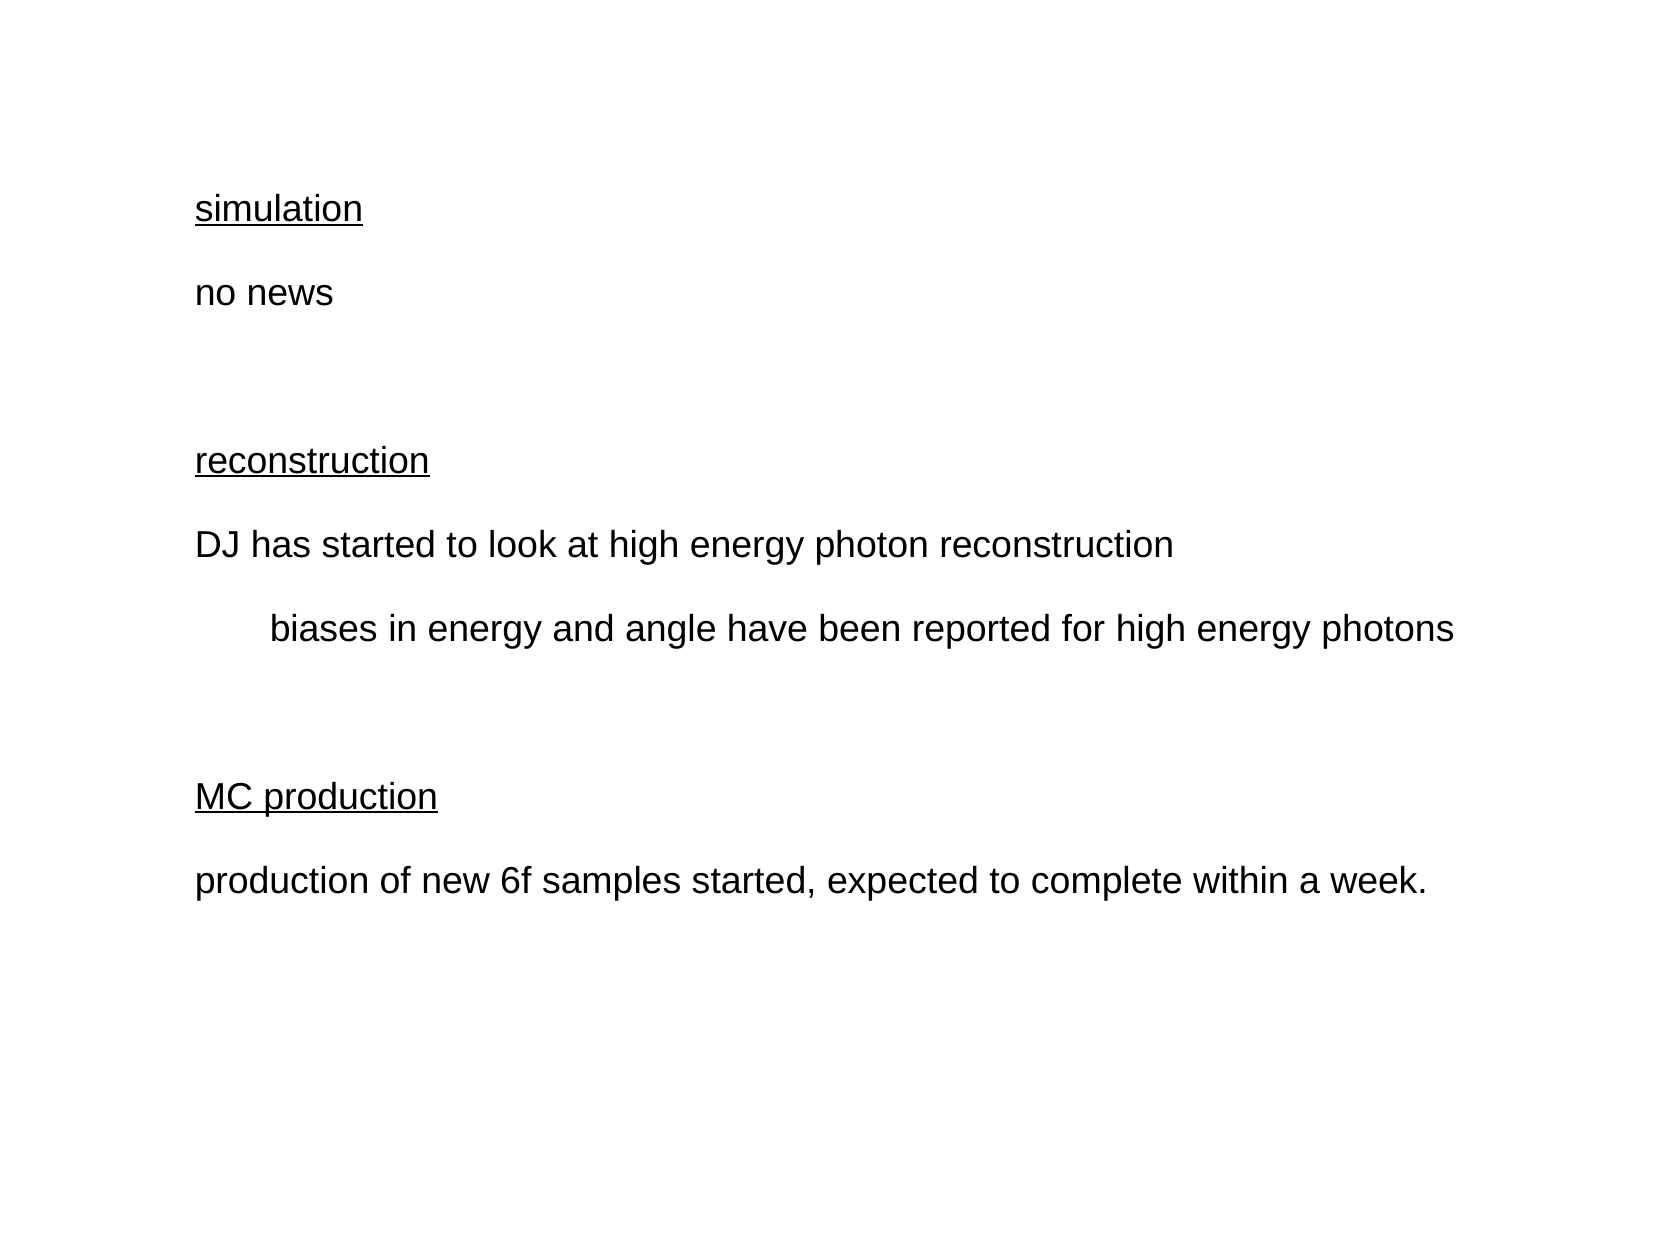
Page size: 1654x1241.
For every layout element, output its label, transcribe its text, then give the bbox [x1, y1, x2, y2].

text_box simulation no news reconstruction DJ has started to look at high energy photon reconstruction biases in energy and angle have been reported for high energy photons MC production production of new 6f samples started, expected to complete within a week. [180, 180, 1470, 909]
